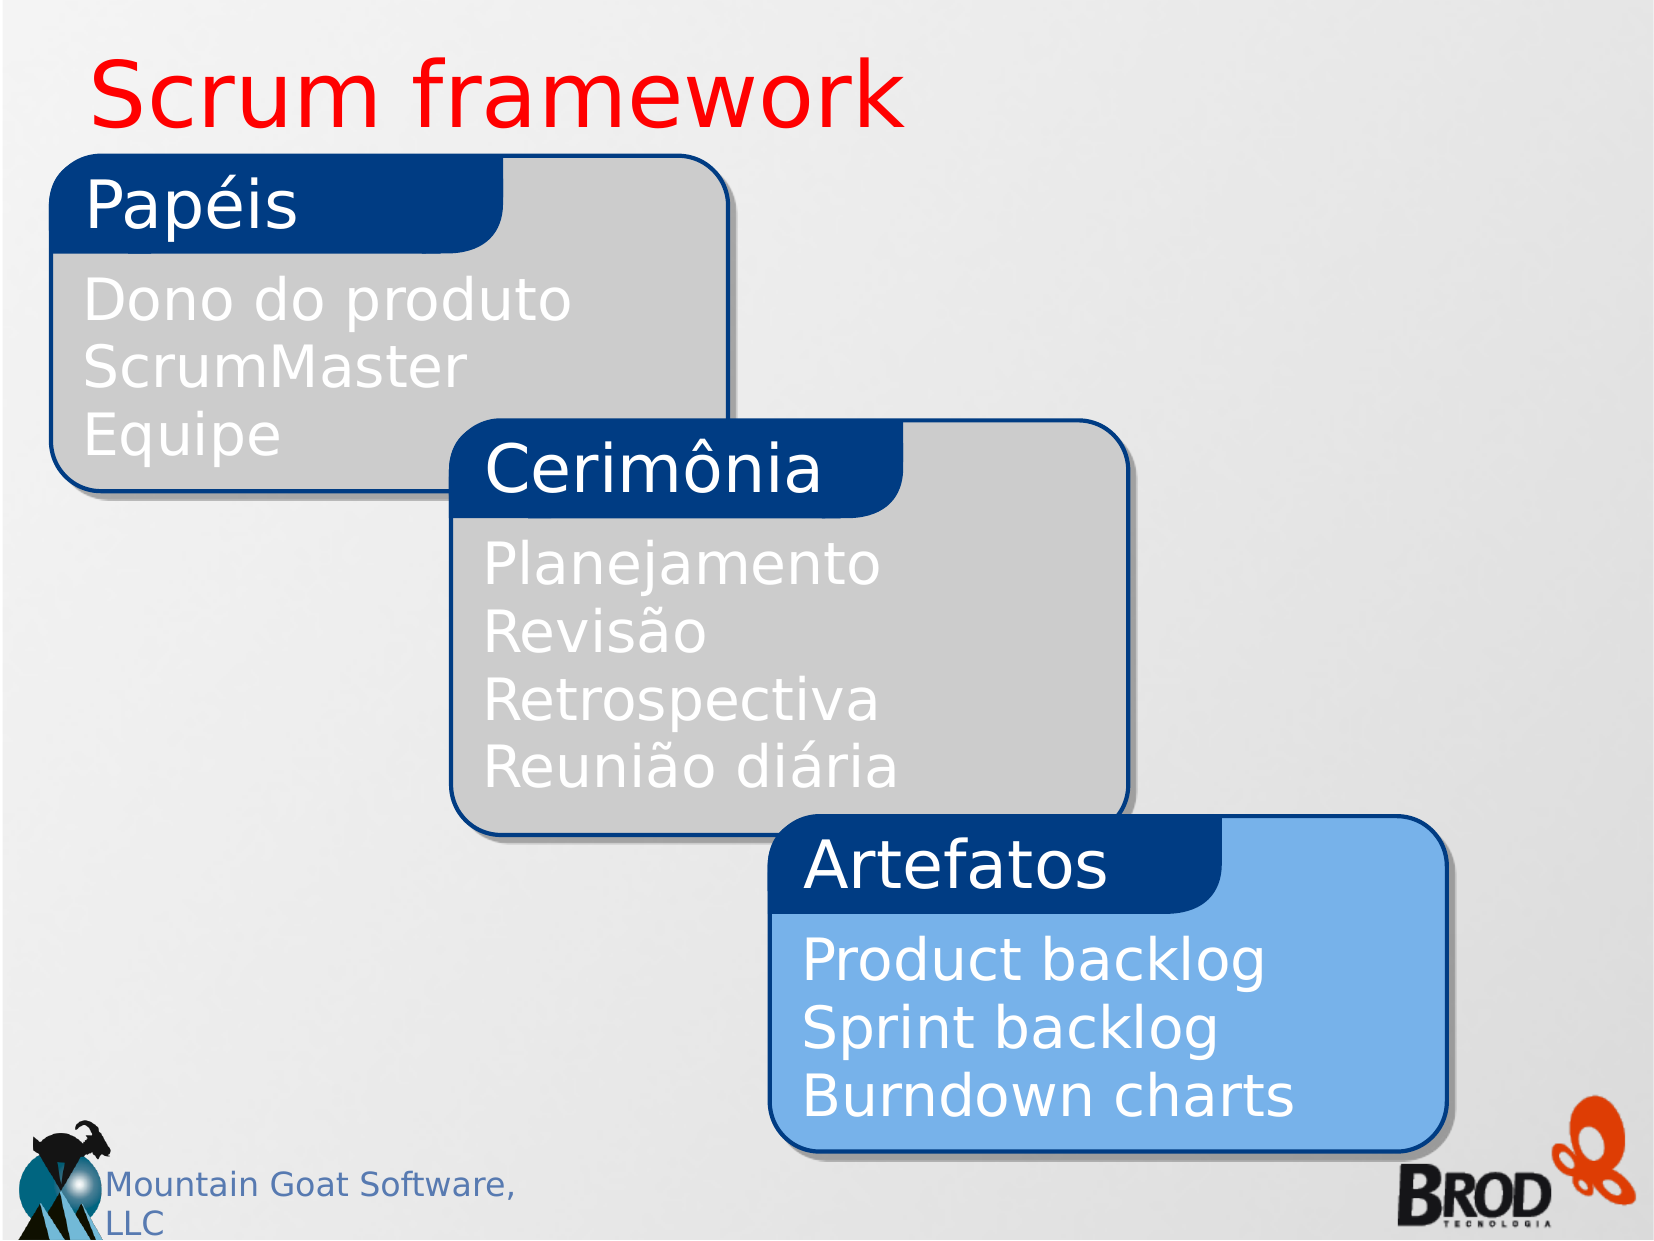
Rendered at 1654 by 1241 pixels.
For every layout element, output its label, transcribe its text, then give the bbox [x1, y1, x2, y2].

text_box Papéis [76, 157, 424, 250]
text_box Artefatos [794, 818, 1143, 910]
text_box [48, 156, 1447, 1152]
title Scrum framework [82, 35, 1571, 156]
text_box Planejamento Revisão Retrospectiva Reunião diária [473, 522, 1200, 806]
picture [2, 0, 1654, 1241]
text_box Dono do produto ScrumMaster Equipe [73, 257, 639, 475]
text_box Cerimônia [476, 422, 935, 515]
text_box Product backlog Sprint backlog Burndown charts [792, 918, 1412, 1135]
